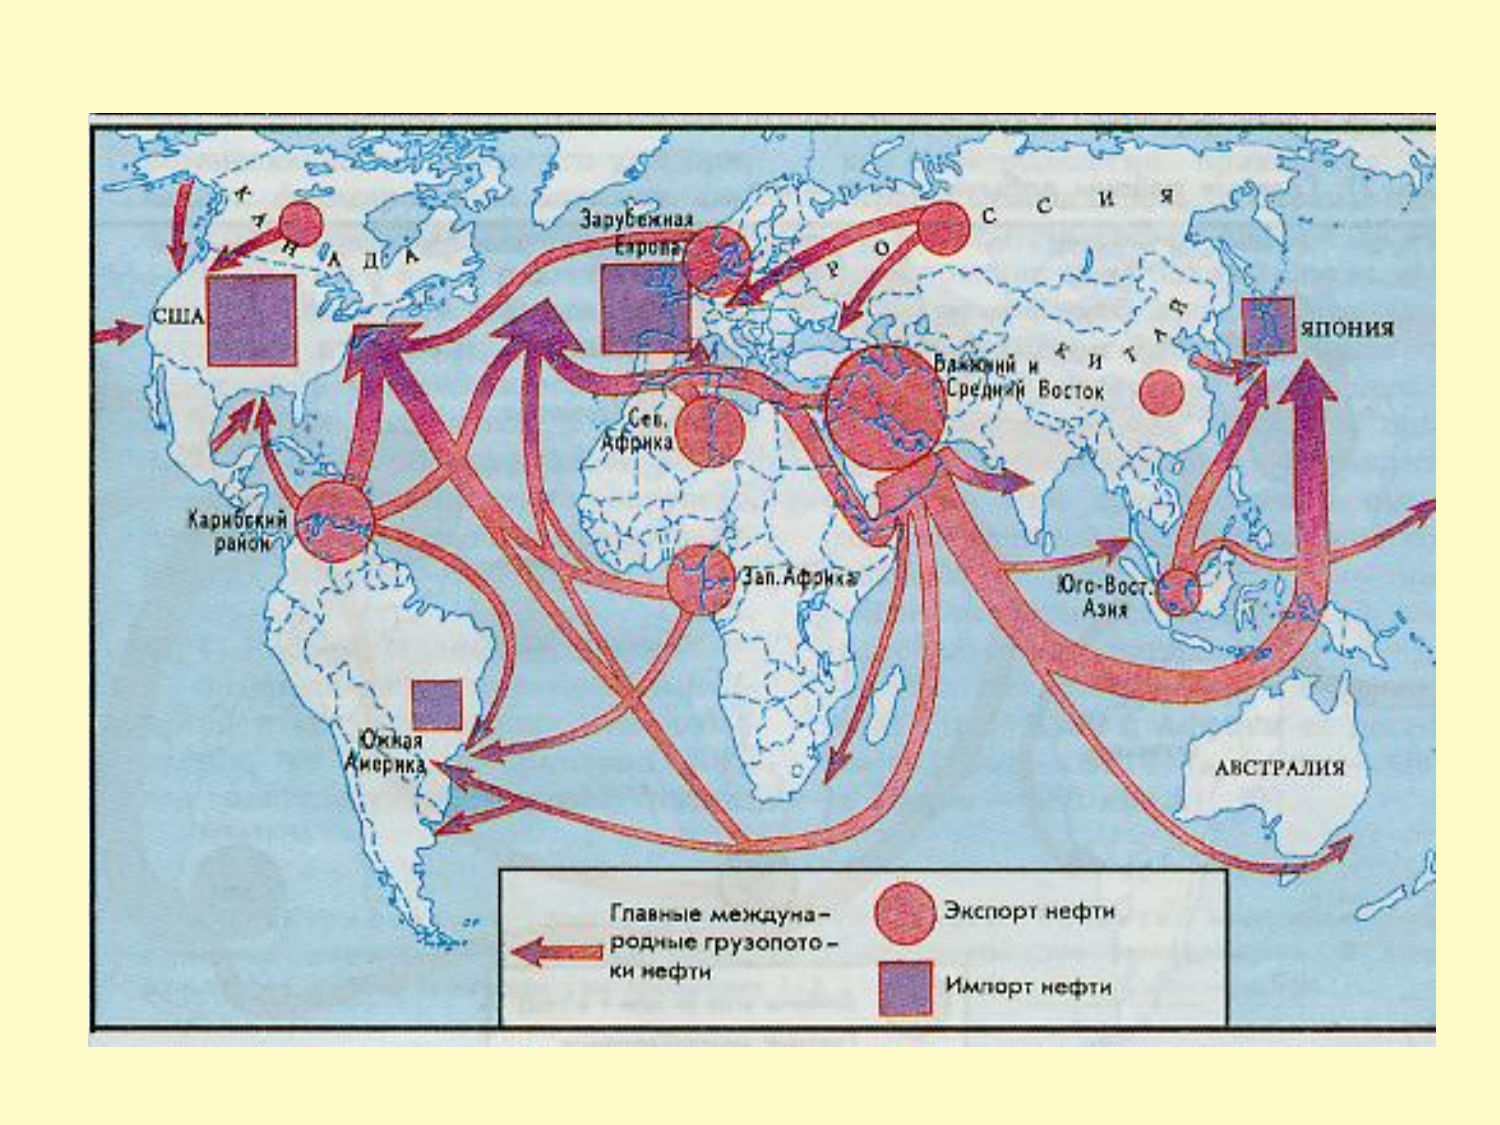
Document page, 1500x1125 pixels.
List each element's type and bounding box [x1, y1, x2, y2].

picture [88, 113, 1436, 1047]
